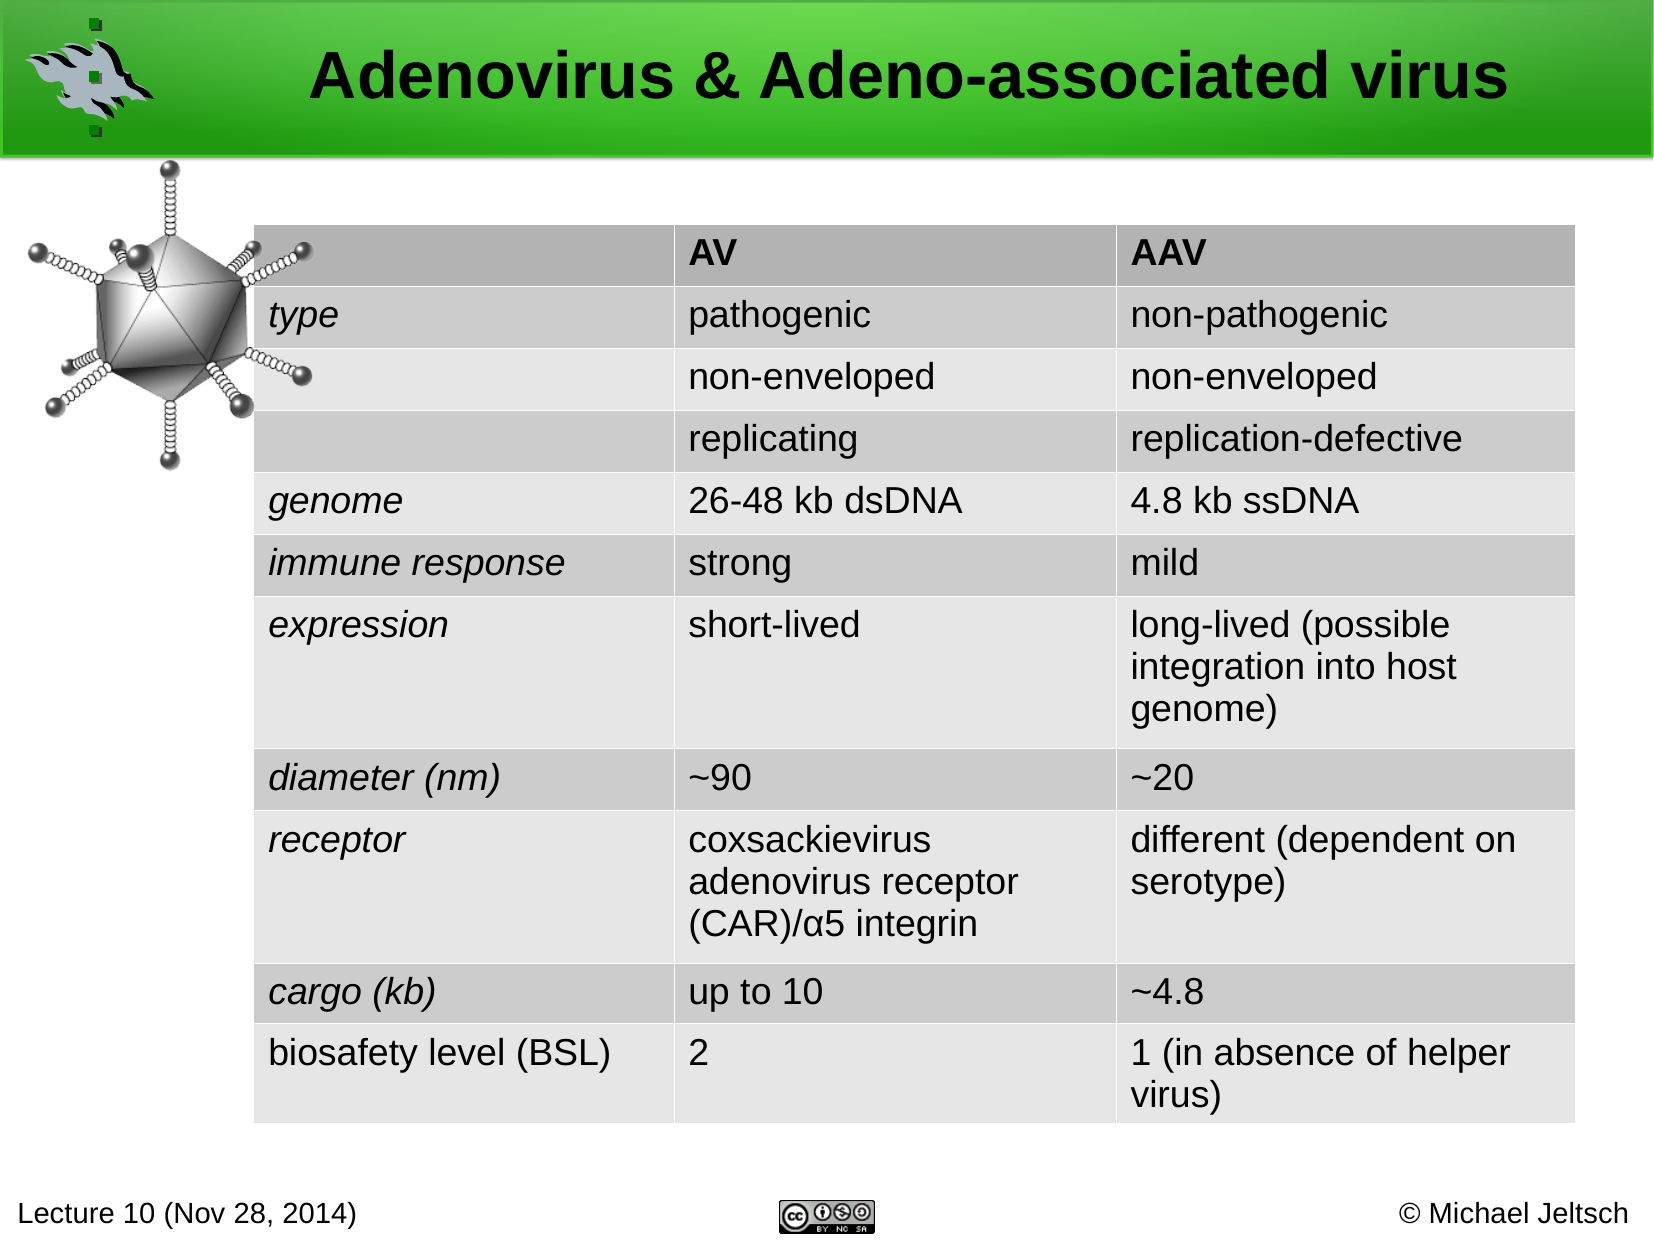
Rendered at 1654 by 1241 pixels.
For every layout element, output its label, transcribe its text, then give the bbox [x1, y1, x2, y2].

table_cell receptor [254, 811, 674, 963]
table_cell short-lived [675, 597, 1116, 748]
picture [779, 1200, 875, 1234]
table_cell coxsackievirus adenovirus receptor (CAR)/α5 integrin [675, 811, 1116, 963]
table_cell [316, 349, 674, 410]
table_header AAV [1117, 225, 1575, 286]
table_cell genome [254, 473, 674, 534]
table_cell different (dependent on serotype) [1117, 811, 1575, 963]
table_cell 4.8 kb ssDNA [1117, 473, 1575, 534]
table_cell expression [254, 597, 674, 748]
table_cell strong [675, 535, 1116, 596]
table_cell ~20 [1117, 749, 1575, 810]
table_cell non-pathogenic [1117, 287, 1575, 348]
table_header AV [675, 225, 1116, 286]
table_cell immune response [254, 535, 674, 596]
table_cell replication-defective [1117, 411, 1575, 472]
title Adenovirus & Adeno-associated virus [289, 30, 1531, 121]
table_cell mild [1117, 535, 1575, 596]
table_cell type [316, 287, 674, 348]
table_cell pathogenic [675, 287, 1116, 348]
table_cell up to 10 [675, 964, 1116, 1023]
picture [27, 159, 316, 472]
table_cell 1 (in absence of helper virus) [1117, 1024, 1575, 1123]
table_cell biosafety level (BSL) [254, 1024, 674, 1123]
table_cell 2 [675, 1024, 1116, 1123]
table_cell [316, 411, 674, 472]
table_cell 26-48 kb dsDNA [675, 473, 1116, 534]
table_cell diameter (nm) [254, 749, 674, 810]
table_cell non-enveloped [675, 349, 1116, 410]
table_header [316, 225, 674, 286]
table_cell long-lived (possible integration into host genome) [1117, 597, 1575, 748]
table_cell replicating [675, 411, 1116, 472]
table_cell ~4.8 [1117, 964, 1575, 1023]
table_cell ~90 [675, 749, 1116, 810]
table_cell cargo (kb) [254, 964, 674, 1023]
table_cell non-enveloped [1117, 349, 1575, 410]
